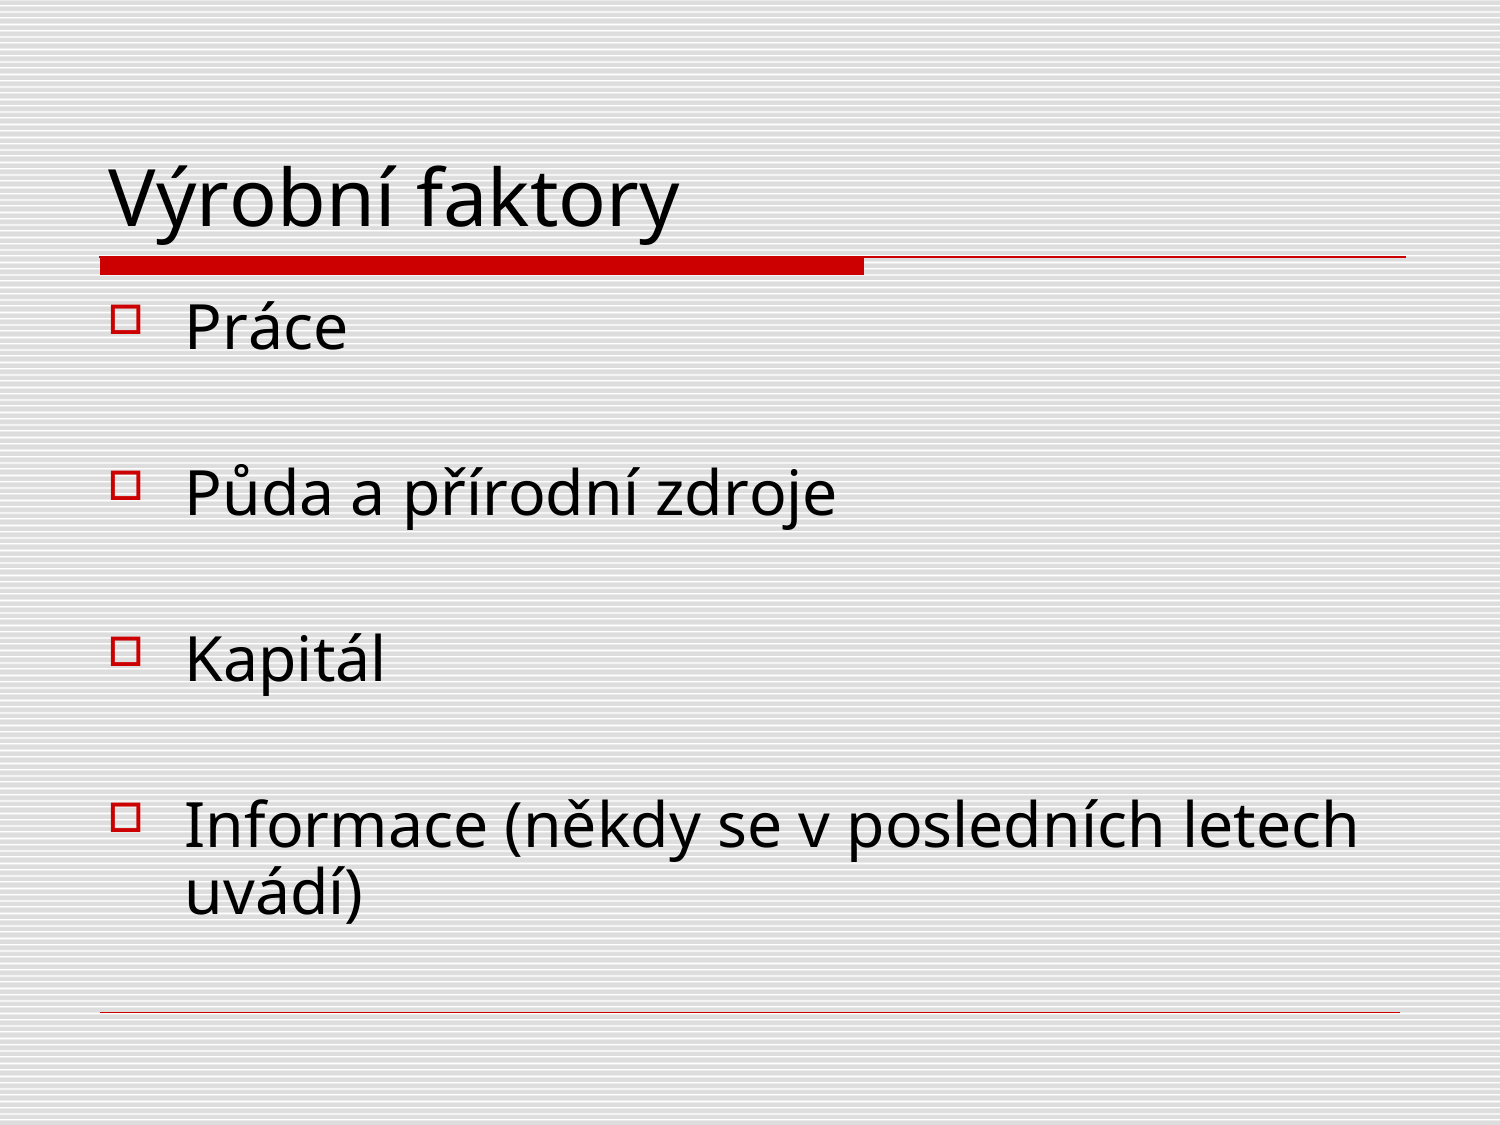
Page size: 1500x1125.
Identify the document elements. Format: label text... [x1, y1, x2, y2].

list Práce Půda a přírodní zdroje Kapitál Informace (někdy se v posledních letech uvádí) [92, 287, 1406, 988]
picture [0, 0, 1500, 1125]
title Výrobní faktory [94, 49, 1407, 250]
